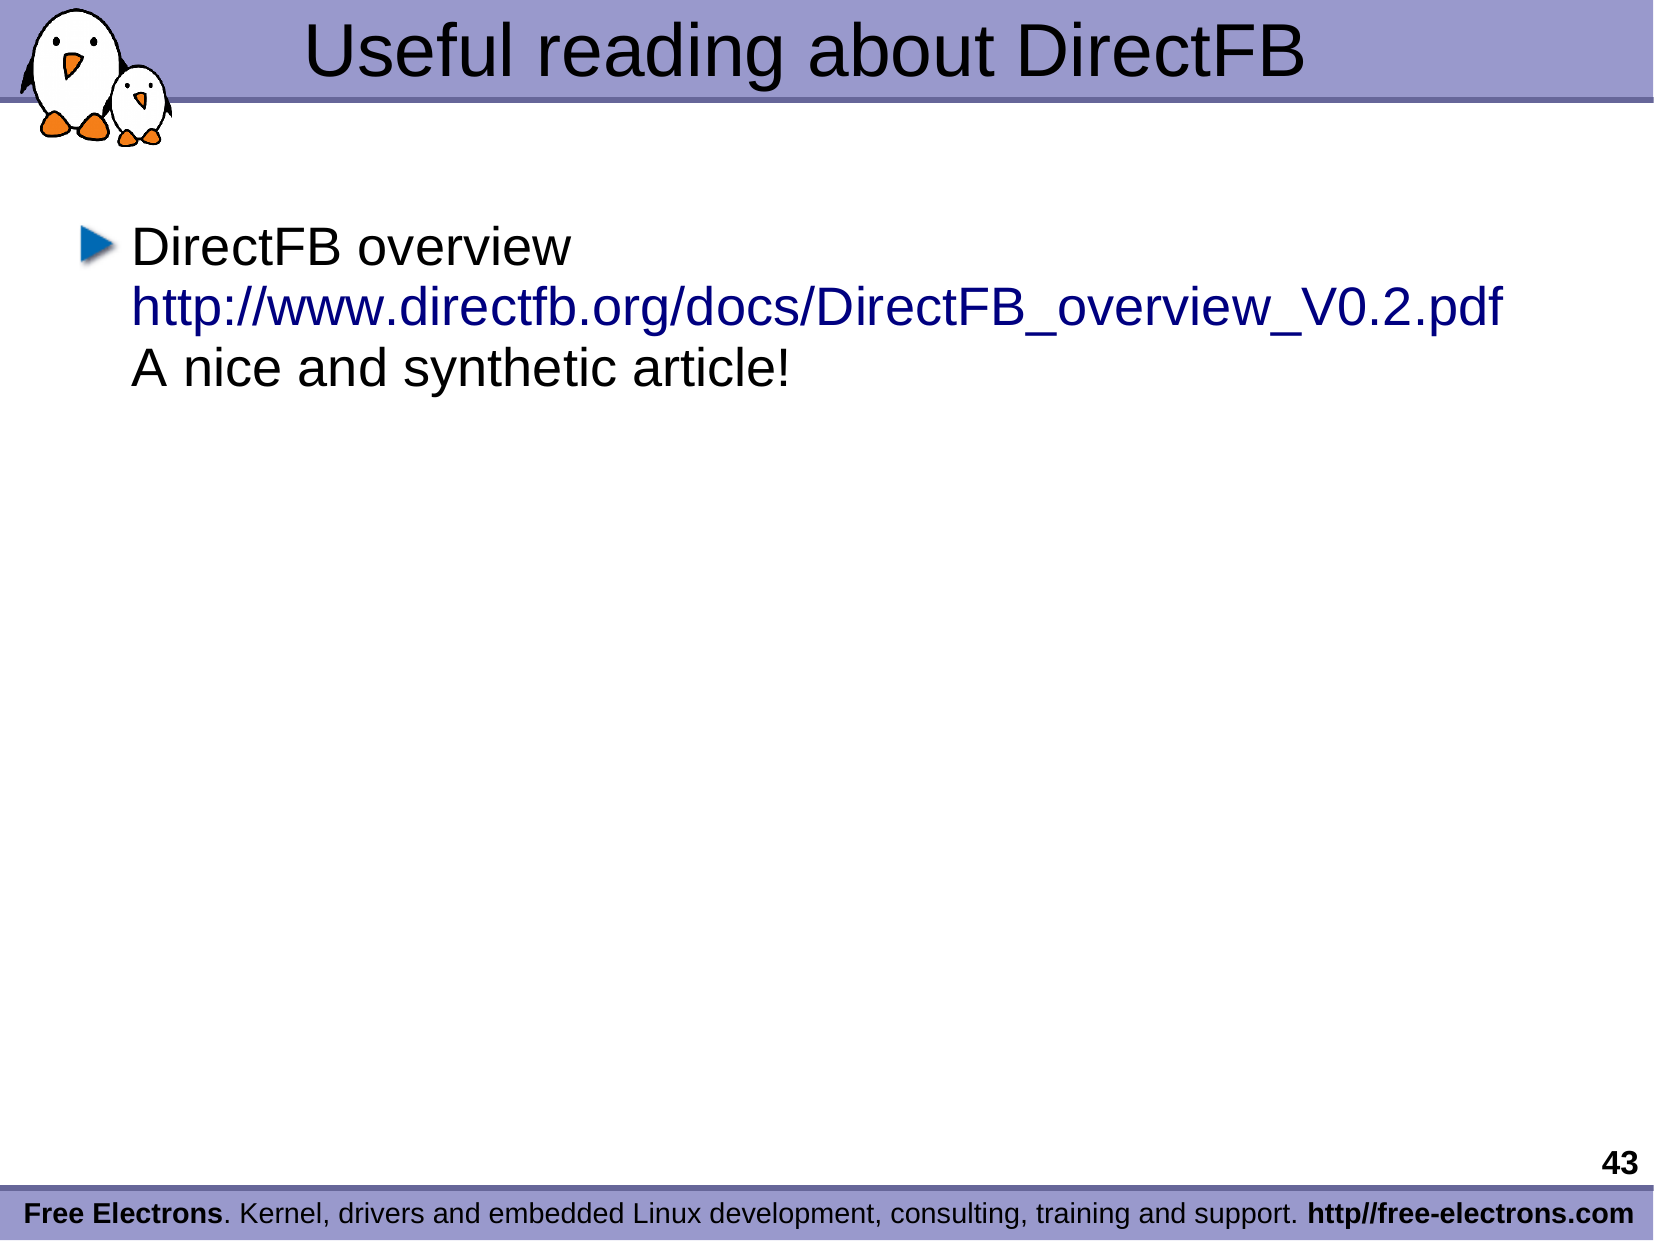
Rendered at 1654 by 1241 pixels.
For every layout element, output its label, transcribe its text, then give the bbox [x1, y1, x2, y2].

list DirectFB overview http://www.directfb.org/docs/DirectFB_overview_V0.2.pdf A nice and synthetic article! [61, 216, 1564, 1066]
title Useful reading about DirectFB [60, 0, 1551, 101]
picture [20, 8, 172, 147]
